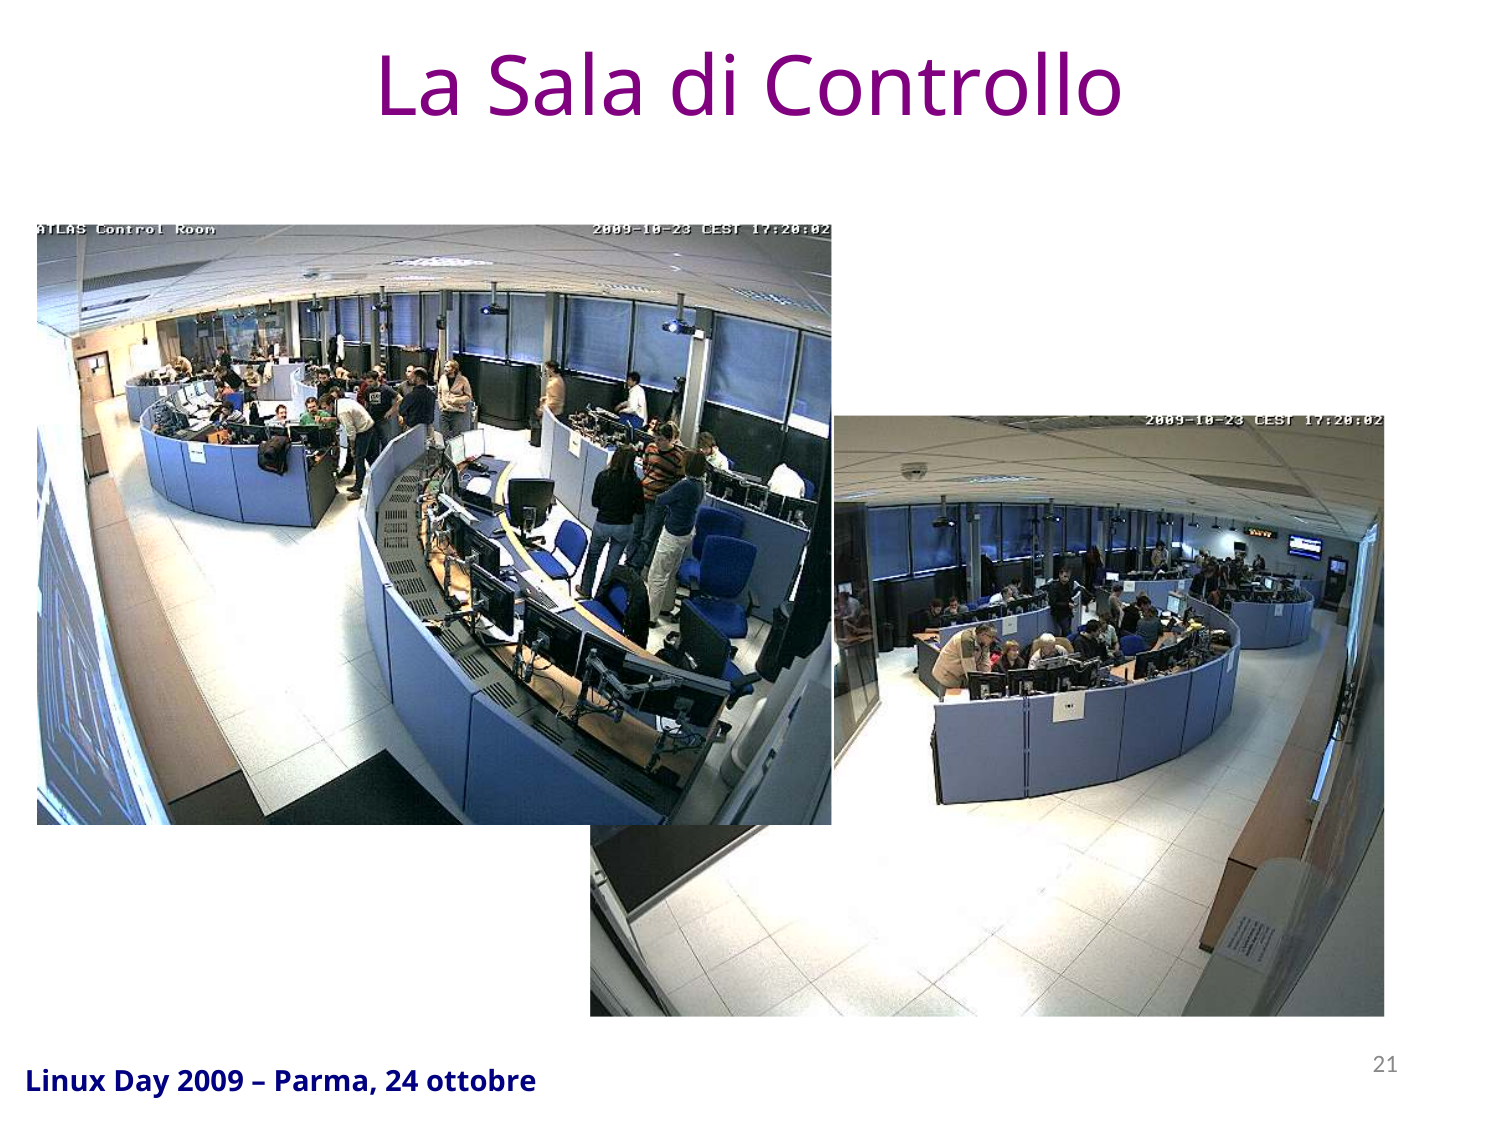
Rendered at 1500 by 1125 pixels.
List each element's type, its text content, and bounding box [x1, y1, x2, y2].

text_box La Sala di Controllo [41, 0, 1459, 151]
picture [37, 221, 1388, 1018]
